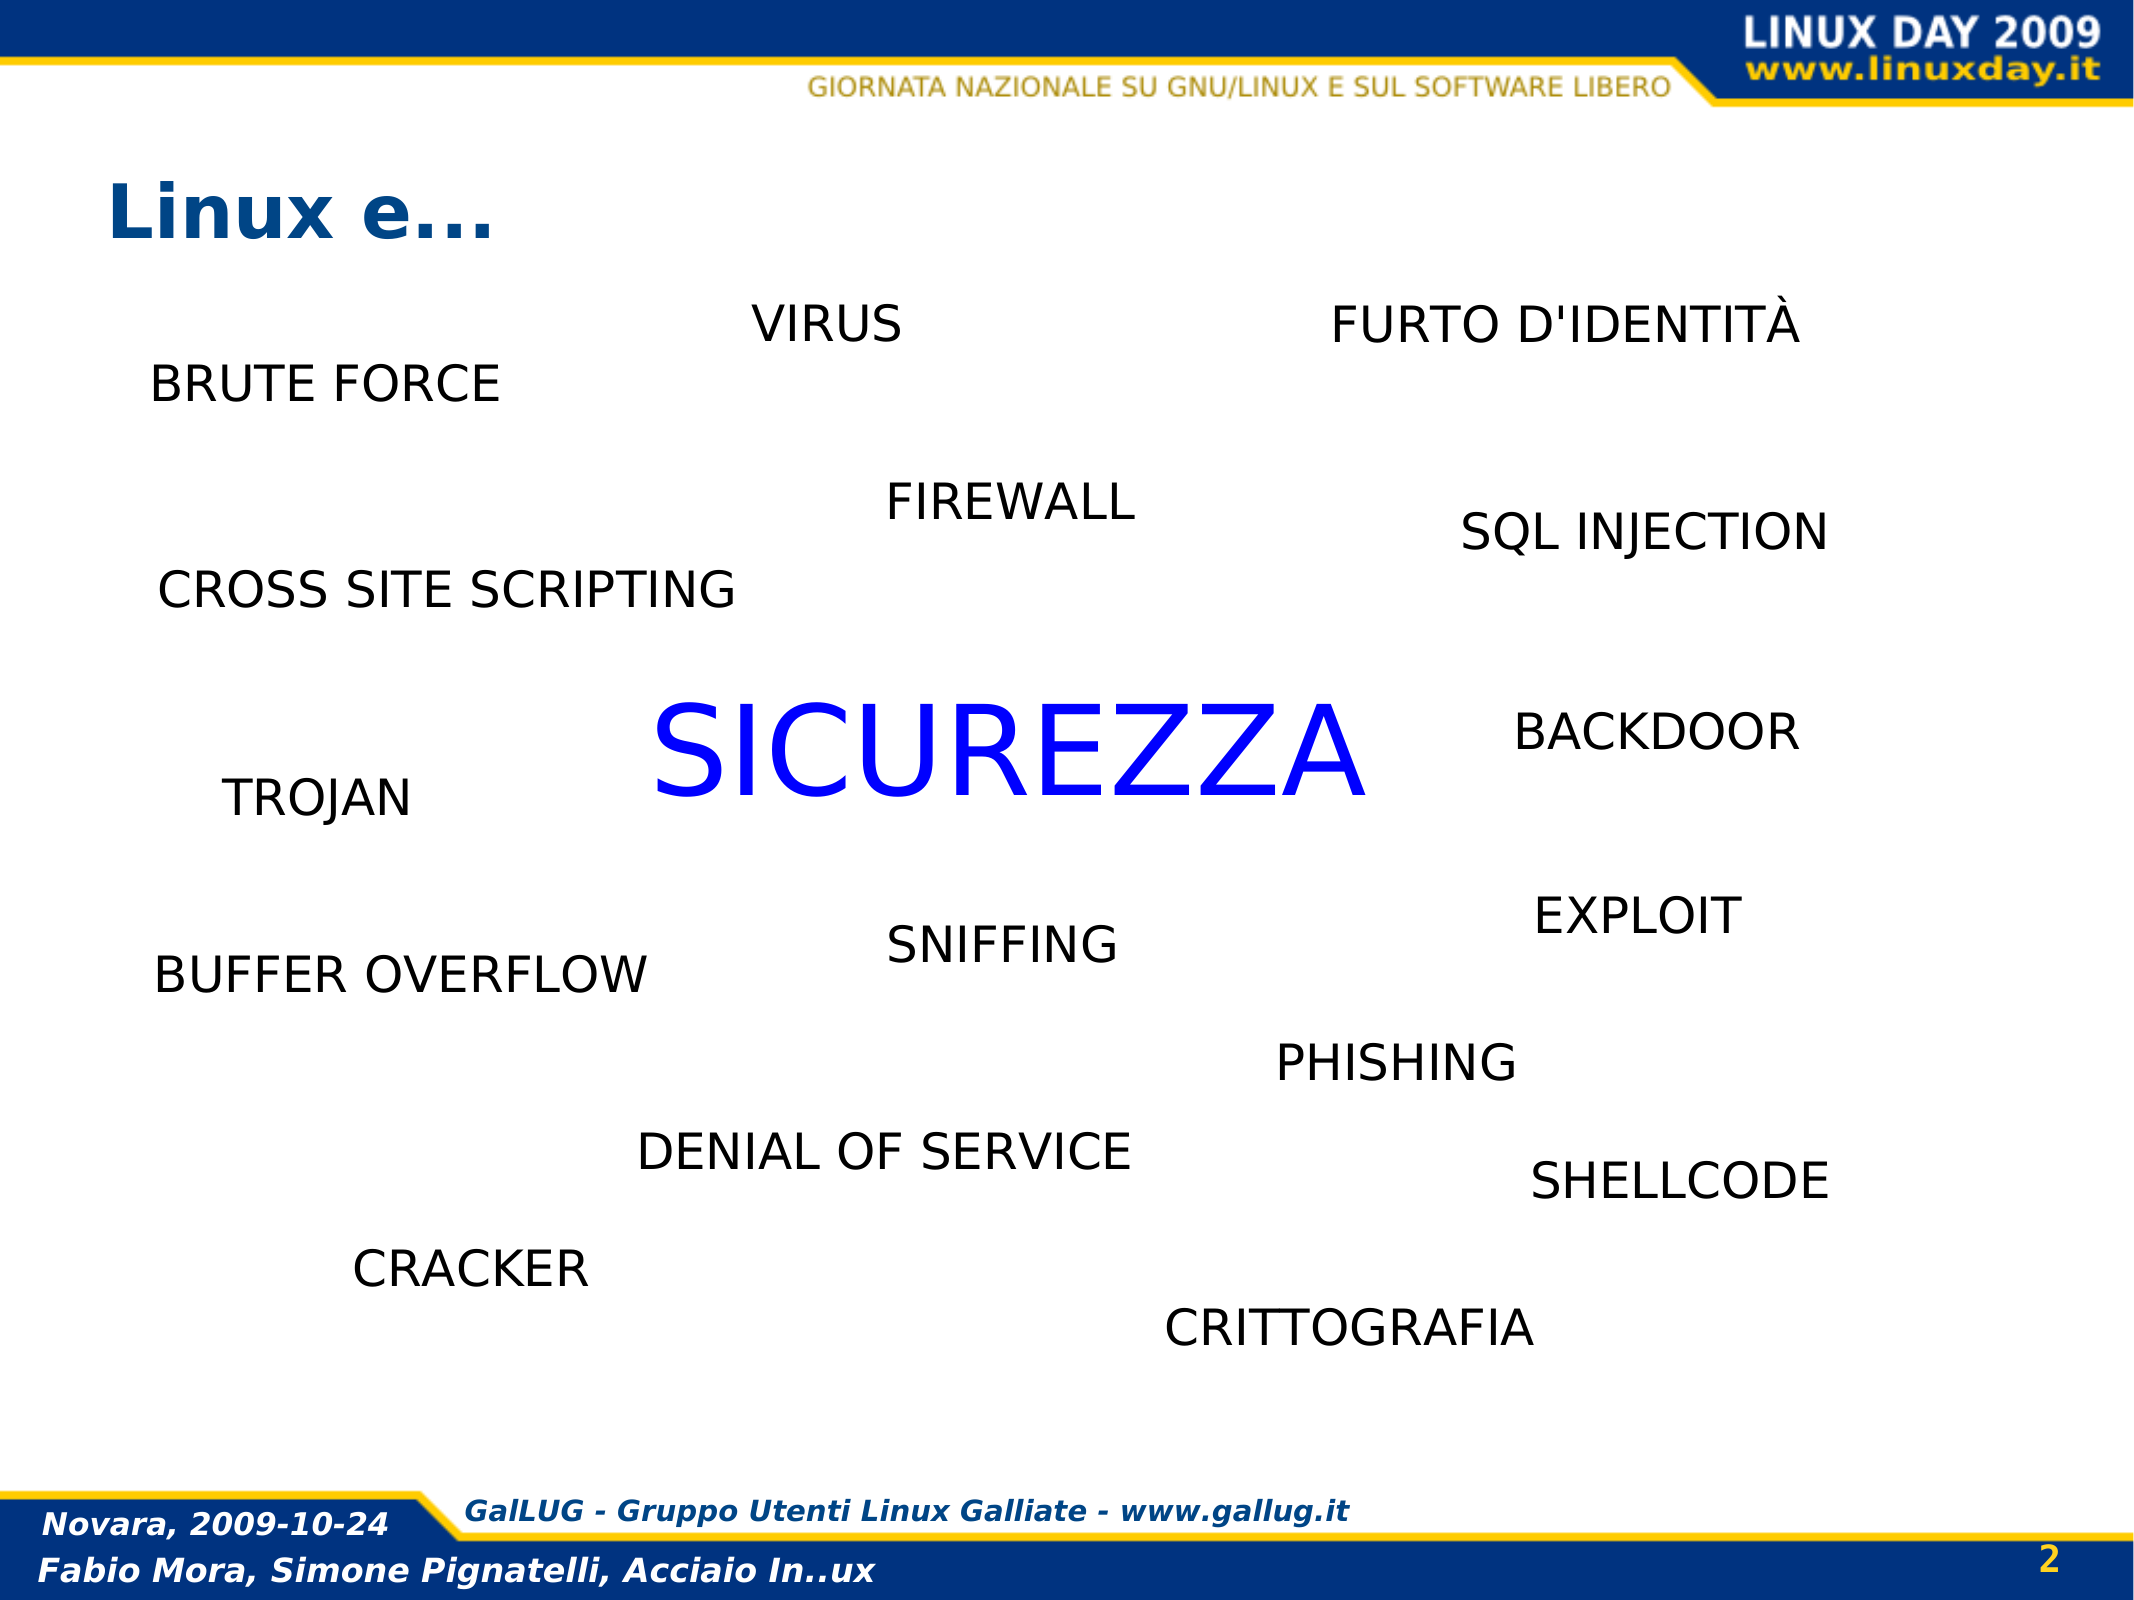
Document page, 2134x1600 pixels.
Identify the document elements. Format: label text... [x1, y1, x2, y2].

text_box PHISHING [1275, 1033, 1519, 1092]
text_box SQL INJECTION [1460, 502, 1831, 562]
text_box BACKDOOR [1513, 702, 1802, 762]
text_box TROJAN [222, 768, 414, 827]
text_box CROSS SITE SCRIPTING [157, 561, 739, 620]
text_box EXPLOIT [1533, 886, 1743, 945]
text_box DENIAL OF SERVICE [636, 1122, 1134, 1182]
text_box BRUTE FORCE [149, 355, 502, 414]
text_box FURTO D'IDENTITÀ [1330, 296, 1802, 355]
title Linux e... [106, 159, 2080, 267]
text_box BUFFER OVERFLOW [154, 945, 650, 1004]
text_box CRITTOGRAFIA [1165, 1299, 1536, 1358]
text_box SICUREZZA [649, 679, 1418, 825]
text_box SNIFFING [886, 916, 1120, 975]
text_box SHELLCODE [1530, 1151, 1831, 1210]
text_box CRACKER [352, 1240, 591, 1299]
text_box FIREWALL [885, 473, 1135, 532]
text_box VIRUS [751, 295, 904, 354]
picture [0, 0, 2134, 1600]
